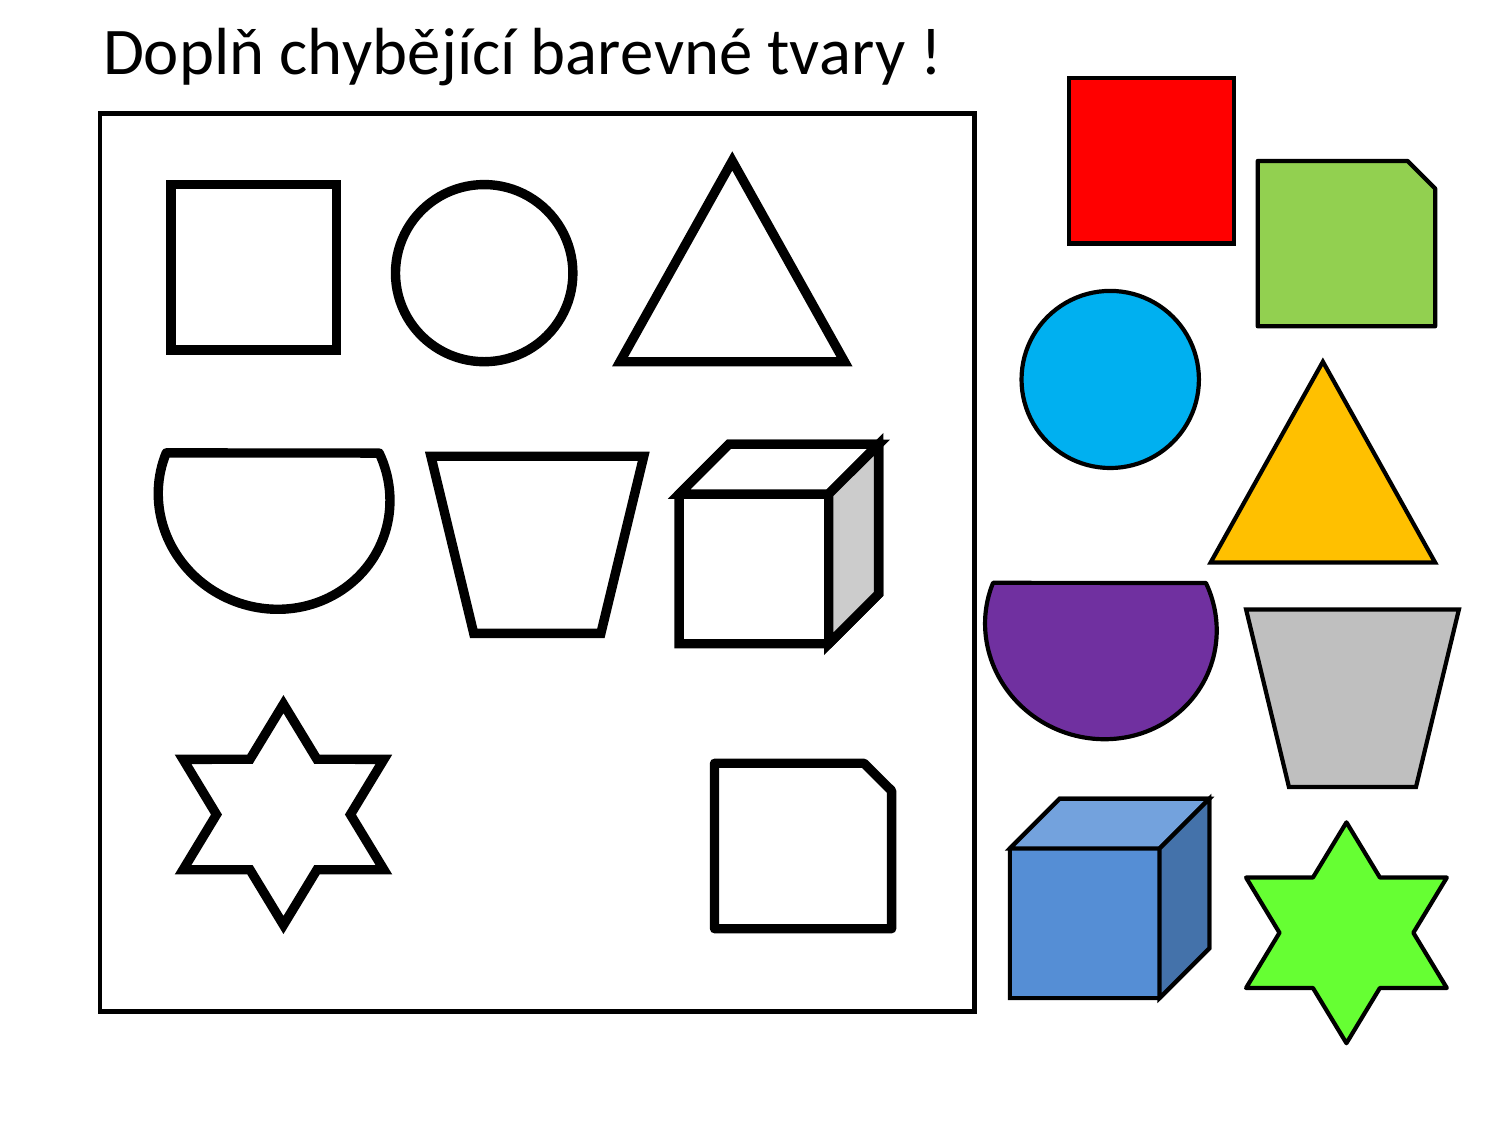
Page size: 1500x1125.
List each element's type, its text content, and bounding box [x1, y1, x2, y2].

text_box [1009, 798, 1210, 999]
text_box [1246, 822, 1447, 1044]
text_box [1069, 78, 1235, 244]
text_box c [183, 704, 384, 925]
text_box [1210, 361, 1436, 563]
text_box [985, 582, 1217, 740]
text_box Doplň chybějící barevné tvary ! [88, 0, 1034, 216]
text_box [1246, 609, 1459, 787]
text_box [1021, 290, 1199, 469]
text_box [1257, 160, 1436, 327]
text_box [100, 216, 975, 1012]
